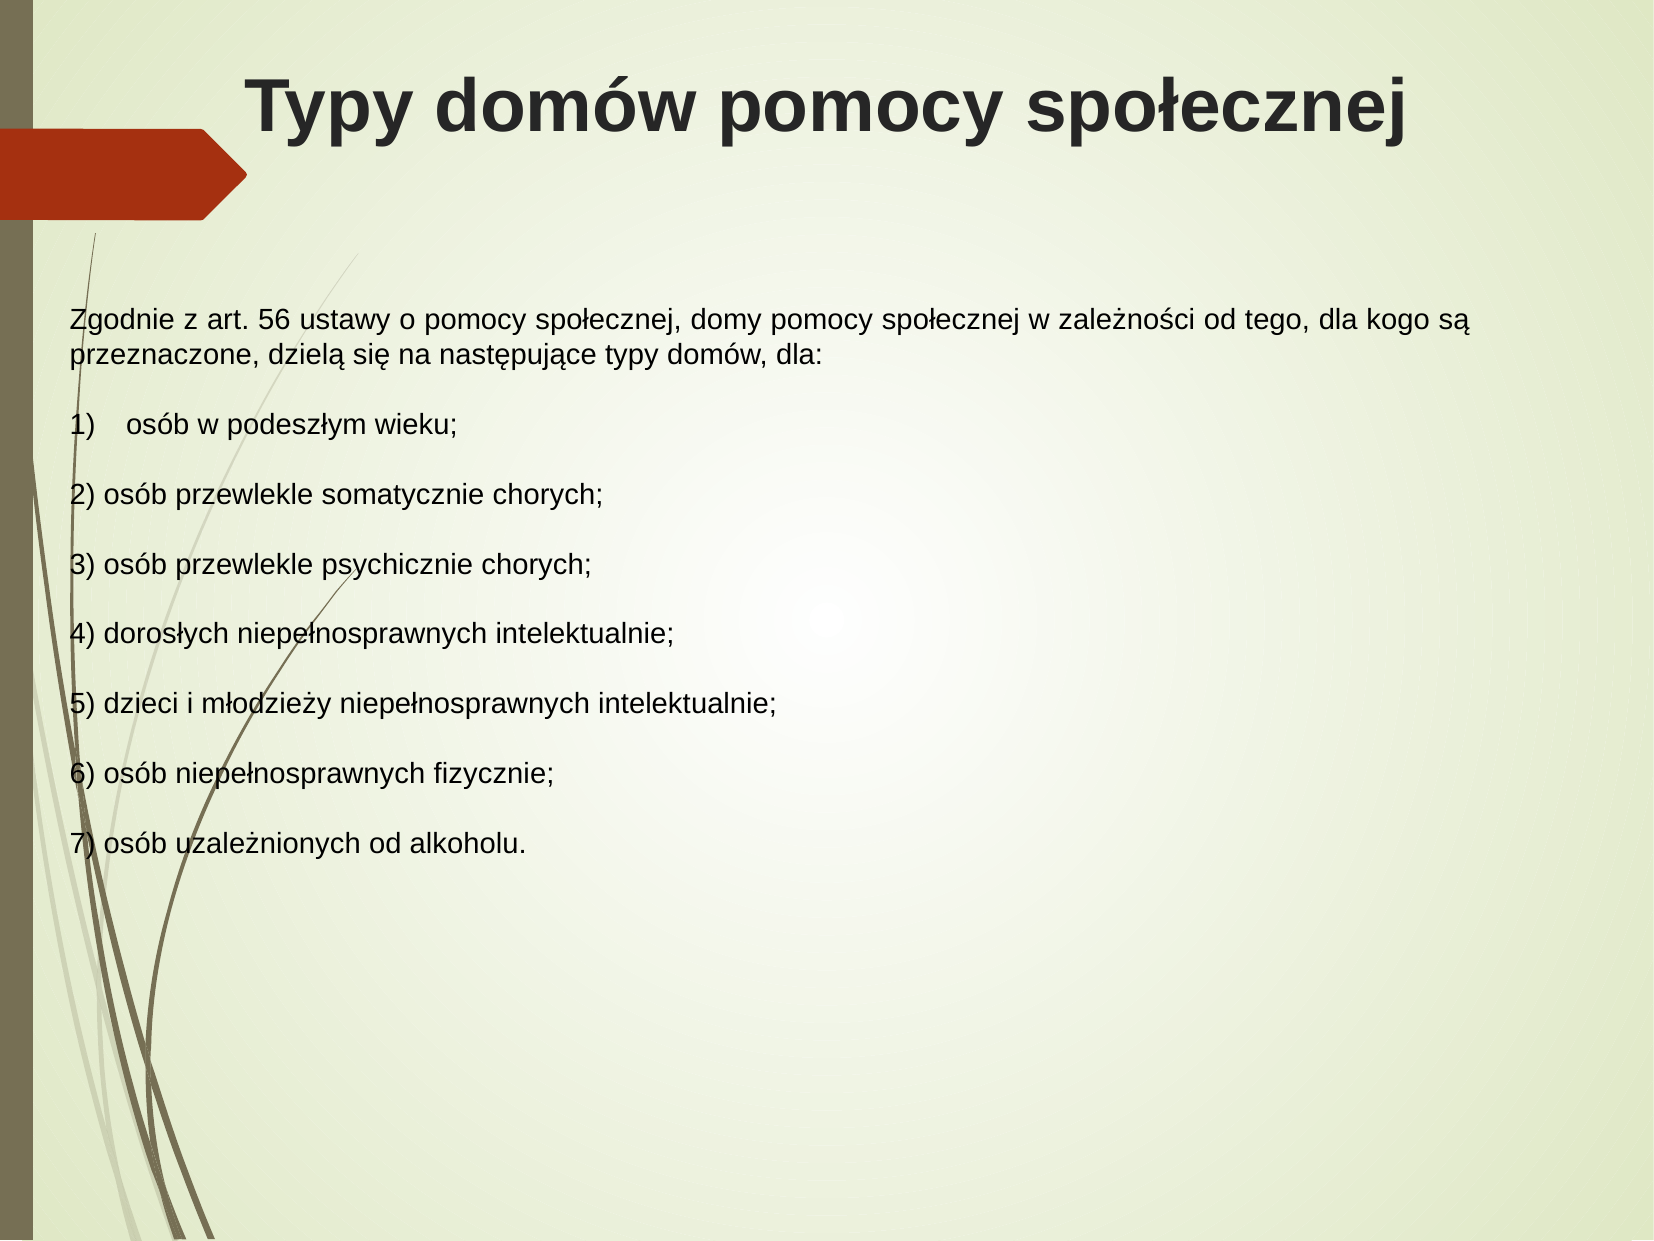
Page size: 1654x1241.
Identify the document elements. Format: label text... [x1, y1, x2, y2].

text_box Zgodnie z art. 56 ustawy o pomocy społecznej, domy pomocy społecznej w zależności od tego, dla kogo są przeznaczone, dzielą się na następujące typy domów, dla: osób w podeszłym wieku; 2) osób przewlekle somatycznie chorych; 3) osób przewlekle psychicznie chorych; 4) dorosłych niepełnosprawnych intelektualnie; 5) dzieci i młodzieży niepełnosprawnych intelektualnie; 6) osób niepełnosprawnych fizycznie; 7) osób uzależnionych od alkoholu. [55, 258, 1494, 1092]
title Typy domów pomocy społecznej [82, 49, 1571, 258]
